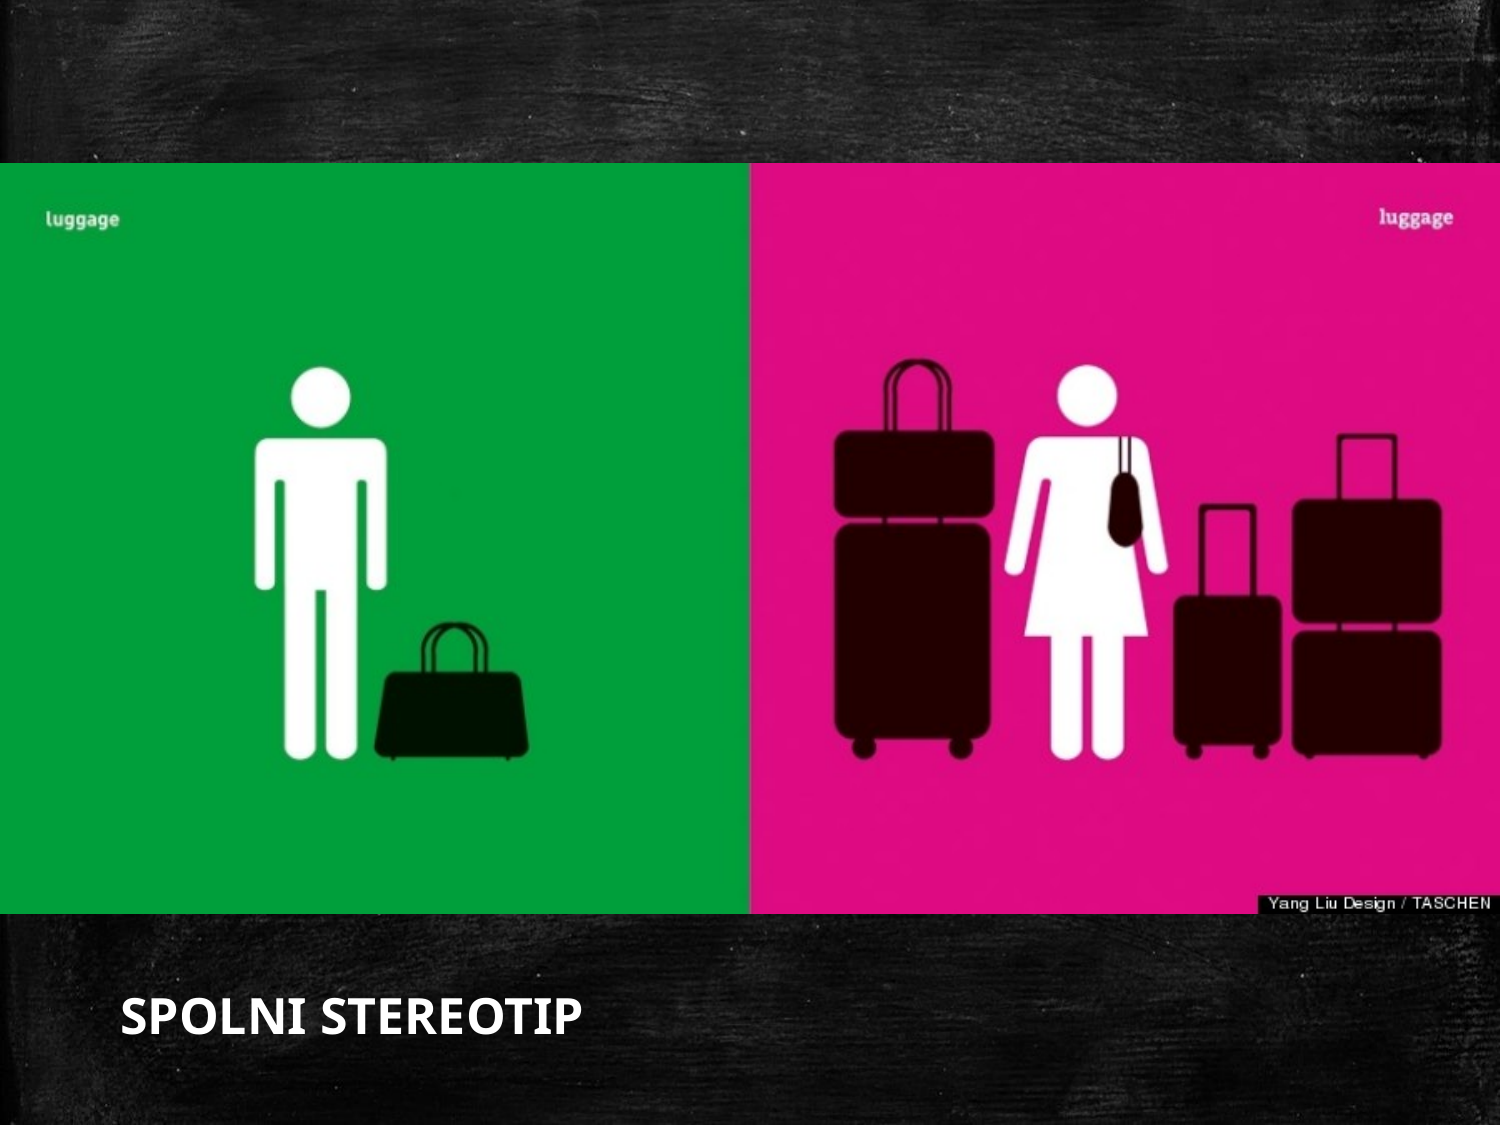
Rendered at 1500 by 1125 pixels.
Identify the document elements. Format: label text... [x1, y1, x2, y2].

text_box SPOLNI STEREOTIP [105, 984, 715, 1054]
picture [0, 0, 1500, 1125]
